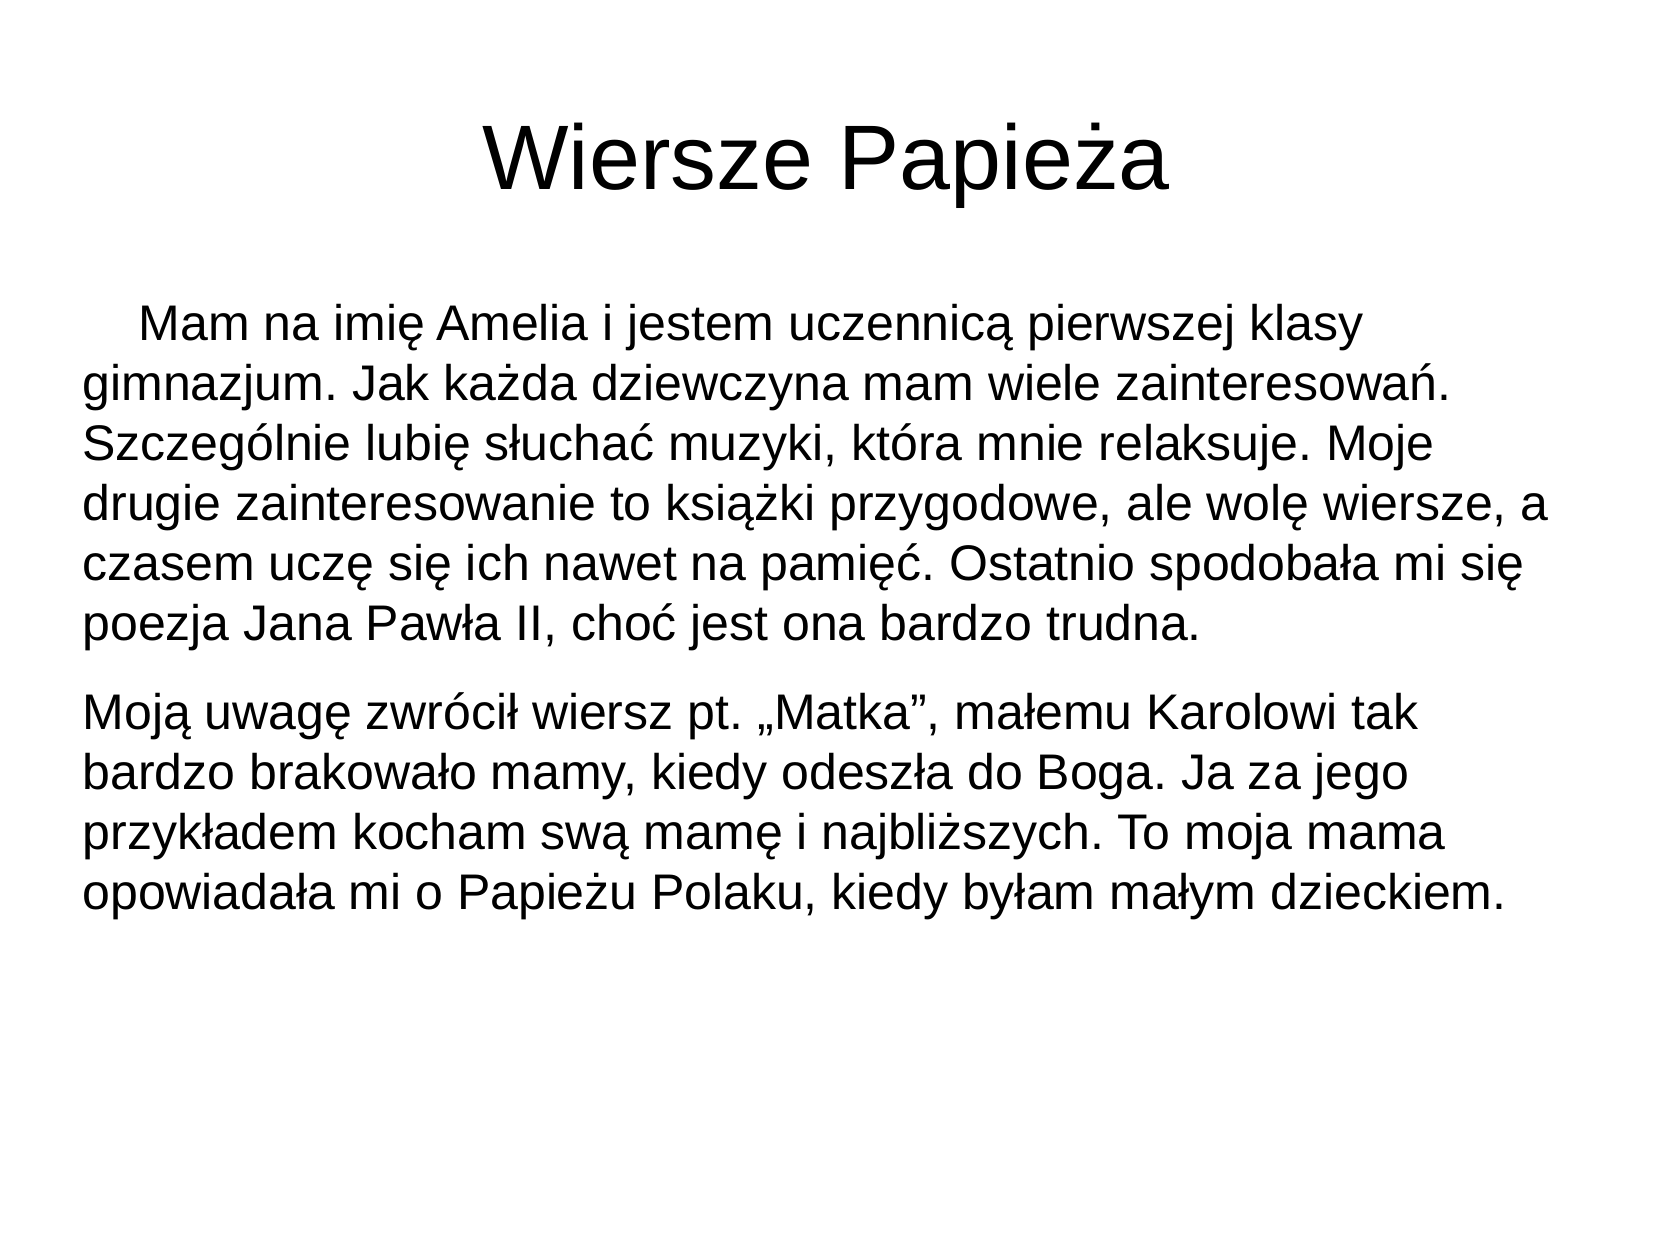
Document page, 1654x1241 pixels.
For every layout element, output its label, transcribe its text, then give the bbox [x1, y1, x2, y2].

list Mam na imię Amelia i jestem uczennicą pierwszej klasy gimnazjum. Jak każda dziewczyna mam wiele zainteresowań. Szczególnie lubię słuchać muzyki, która mnie relaksuje. Moje drugie zainteresowanie to książki przygodowe, ale wolę wiersze, a czasem uczę się ich nawet na pamięć. Ostatnio spodobała mi się poezja Jana Pawła II, choć jest ona bardzo trudna. Moją uwagę zwrócił wiersz pt. „Matka”, małemu Karolowi tak bardzo brakowało mamy, kiedy odeszła do Boga. Ja za jego przykładem kocham swą mamę i najbliższych. To moja mama opowiadała mi o Papieżu Polaku, kiedy byłam małym dzieckiem. [82, 290, 1571, 1116]
title Wiersze Papieża [82, 49, 1571, 257]
